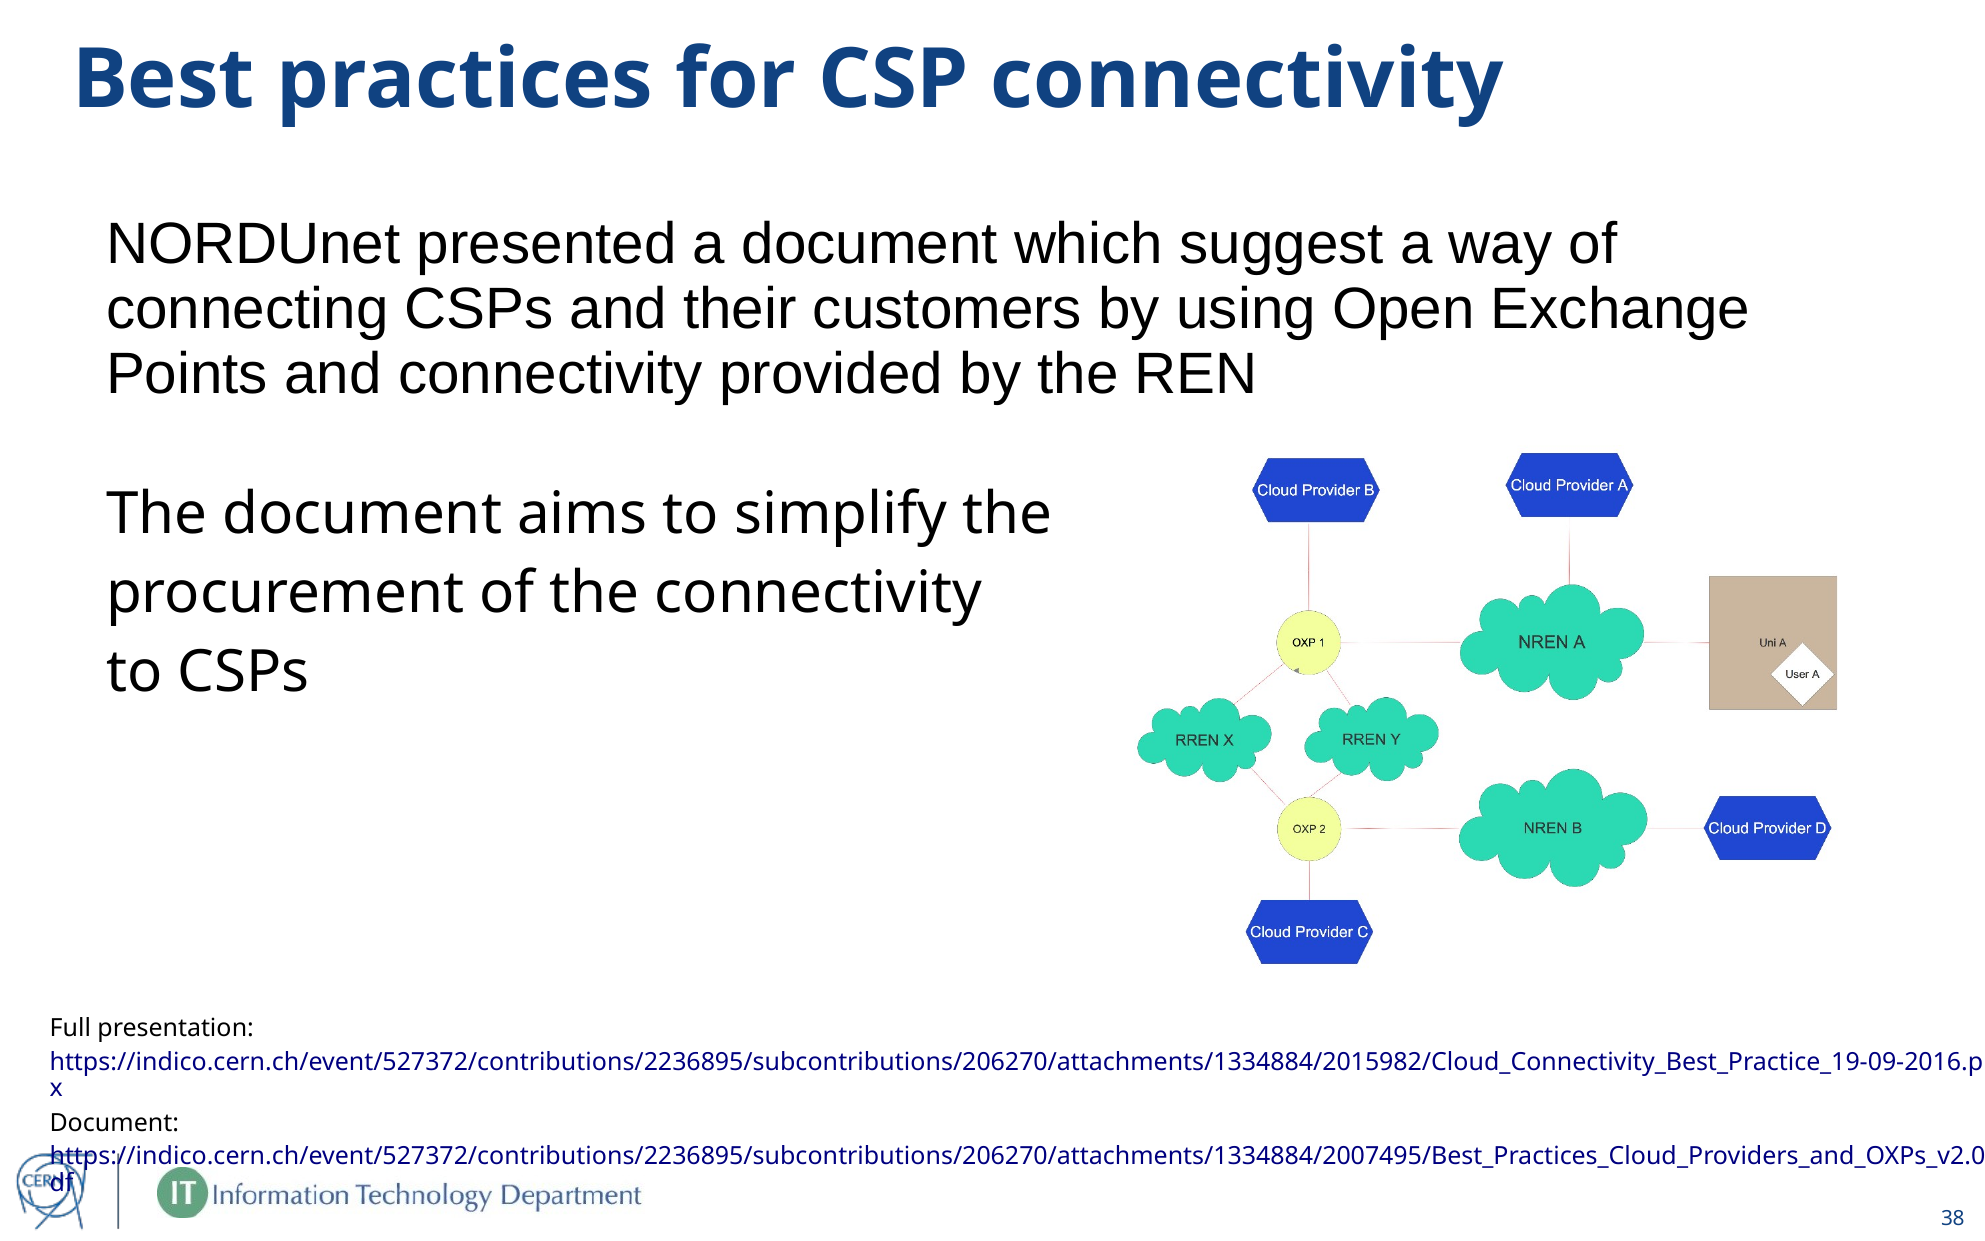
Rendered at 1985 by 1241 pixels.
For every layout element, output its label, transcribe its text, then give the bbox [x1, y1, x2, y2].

picture [16, 1188, 64, 1236]
picture [19, 1188, 64, 1207]
text_box Full presentation: https://indico.cern.ch/event/527372/contributions/2236895/subcontributions/206270/attachments/1334884/2015982/Cloud_Connectivity_Best_Practice_19-09-2016.pptx Document: https://indico.cern.ch/event/527372/contributions/2236895/subcontributions/206270/attachments/1334884/2007495/Best_Practices_Cloud_Providers_and_OXPs_v2.0.pdf [34, 1002, 1985, 1169]
picture [1123, 445, 1847, 975]
picture [38, 1207, 55, 1215]
picture [51, 1200, 64, 1215]
title Best practices for CSP connectivity [72, 0, 1834, 166]
text_box NORDUnet presented a document which suggest a way of connecting CSPs and their customers by using Open Exchange Points and connectivity provided by the REN The document aims to simplify the procurement of the connectivity to CSPs [91, 1169, 1921, 1241]
text_box NORDUnet presented a document which suggest a way of connecting CSPs and their customers by using Open Exchange Points and connectivity provided by the REN The document aims to simplify the procurement of the connectivity to CSPs [91, 203, 1921, 1002]
